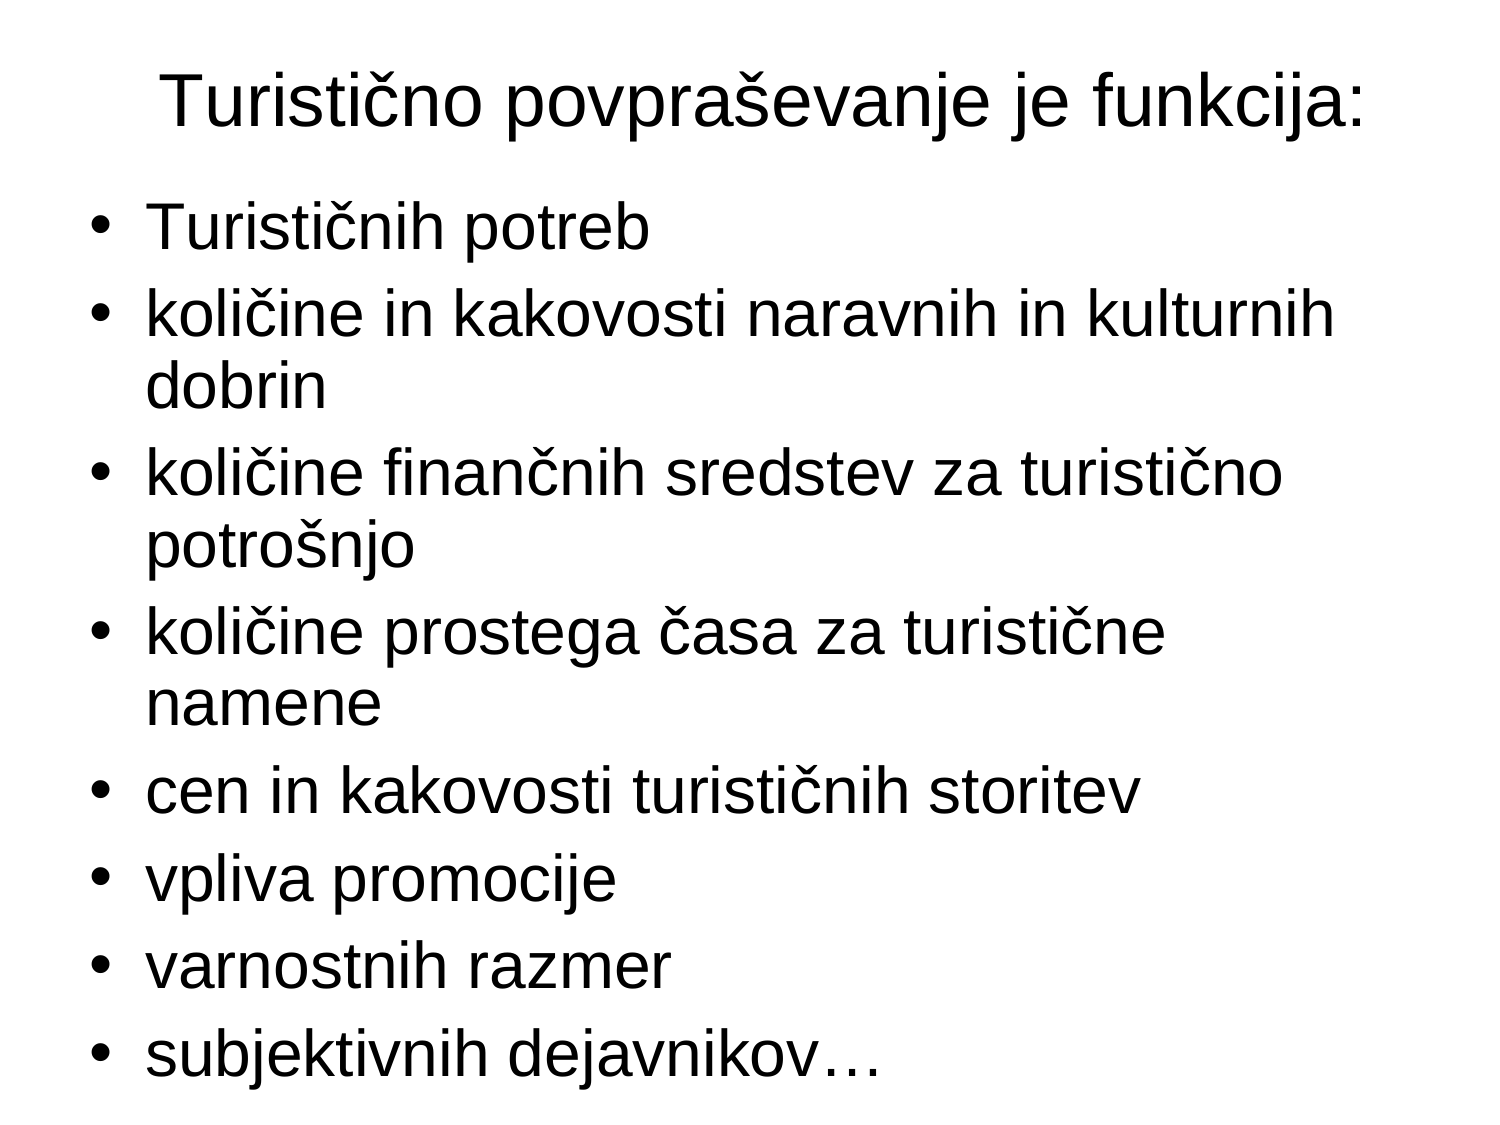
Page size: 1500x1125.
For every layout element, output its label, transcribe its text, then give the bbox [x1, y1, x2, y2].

title Turistično povpraševanje je funkcija: [88, 42, 1439, 160]
list Turističnih potreb količine in kakovosti naravnih in kulturnih dobrin količine finančnih sredstev za turistično potrošnjo količine prostega časa za turistične namene cen in kakovosti turističnih storitev vpliva promocije varnostnih razmer subjektivnih dejavnikov… [75, 184, 1426, 1108]
